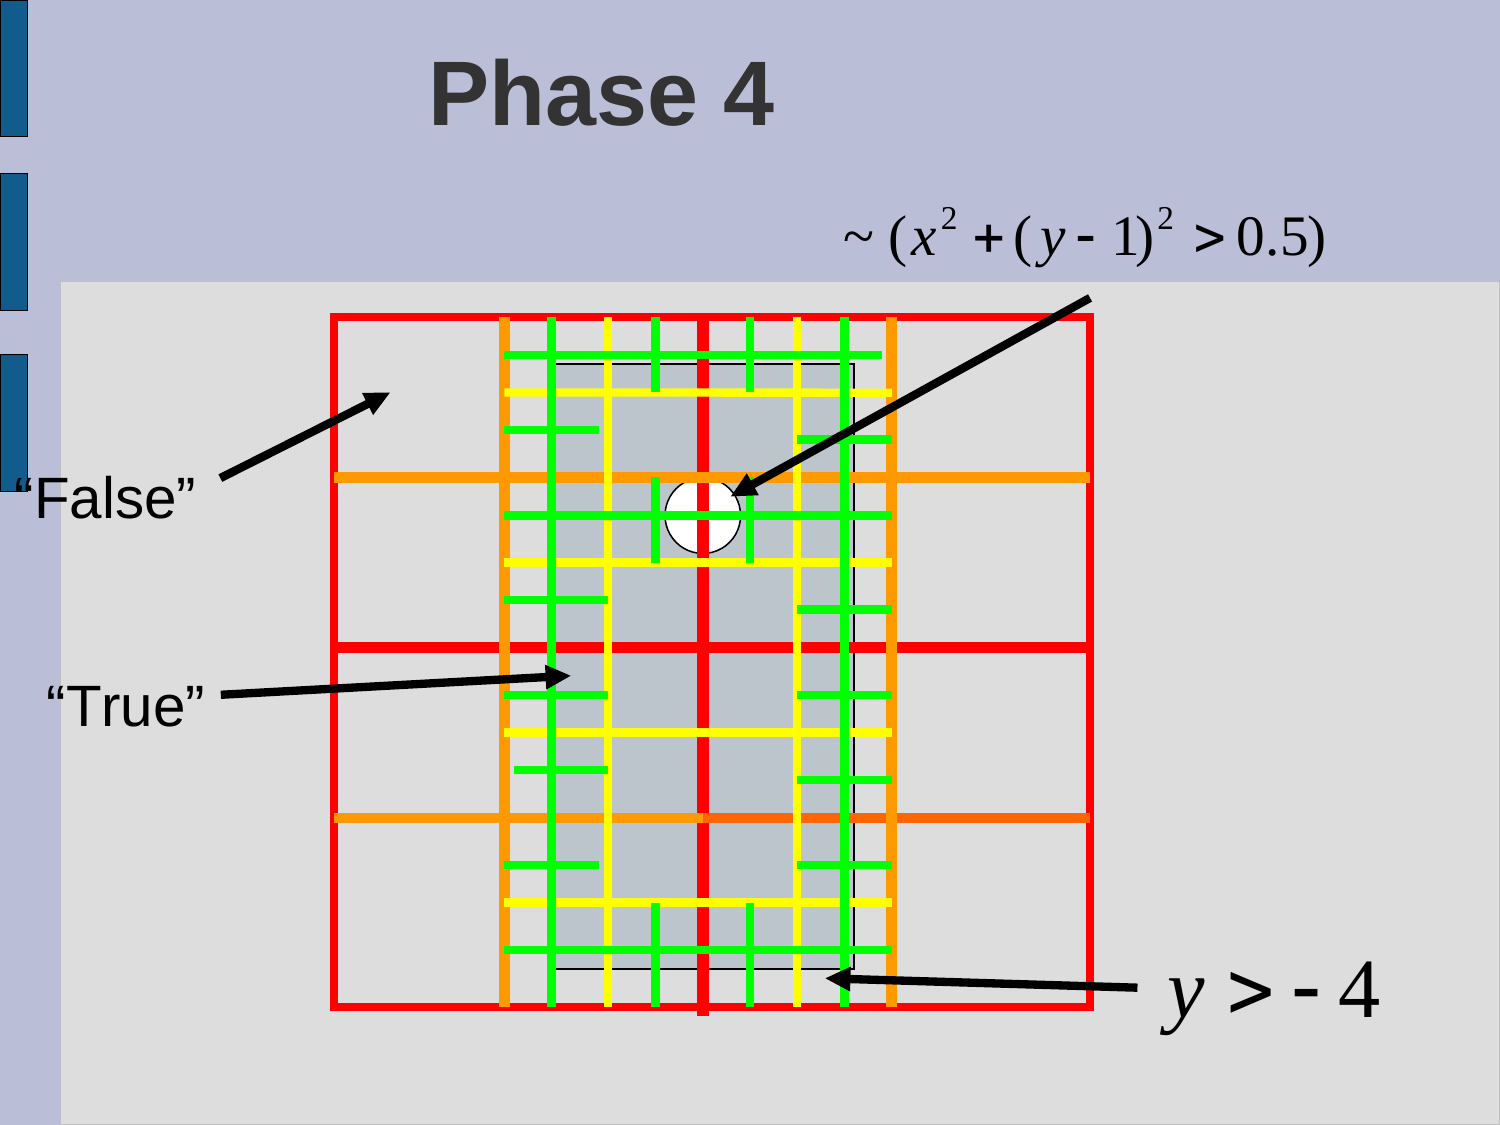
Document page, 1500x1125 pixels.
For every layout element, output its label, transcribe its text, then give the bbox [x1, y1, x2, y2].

text_box [612, 567, 697, 642]
text_box [849, 364, 854, 388]
text_box [849, 737, 854, 776]
text_box [849, 483, 854, 511]
text_box [612, 823, 697, 898]
text_box [709, 397, 793, 472]
text_box [801, 907, 840, 946]
text_box [709, 520, 746, 558]
chart [1146, 940, 1393, 1054]
text_box [709, 907, 746, 946]
text_box [849, 699, 854, 728]
text_box [556, 653, 604, 691]
text_box [556, 397, 604, 472]
text_box [556, 483, 604, 511]
text_box [849, 907, 854, 946]
text_box [709, 737, 793, 813]
text_box [801, 444, 815, 452]
text_box “True” [31, 666, 259, 747]
text_box [709, 364, 746, 388]
text_box [754, 520, 793, 558]
text_box “False” [0, 458, 227, 540]
text_box [801, 567, 840, 605]
text_box [801, 520, 840, 558]
text_box [754, 364, 793, 388]
text_box [660, 520, 697, 558]
text_box [556, 364, 604, 388]
text_box [660, 483, 697, 511]
text_box [556, 954, 604, 970]
text_box [556, 737, 604, 766]
text_box [849, 823, 854, 861]
text_box [801, 737, 840, 776]
text_box [801, 869, 840, 898]
text_box [849, 954, 854, 970]
text_box [709, 954, 746, 970]
text_box [849, 520, 854, 558]
text_box [556, 823, 604, 898]
text_box [612, 397, 697, 472]
text_box [801, 699, 840, 728]
text_box [709, 567, 793, 642]
text_box [612, 907, 651, 946]
text_box [801, 397, 840, 435]
text_box [754, 483, 793, 511]
text_box [801, 954, 840, 970]
text_box [801, 483, 840, 511]
text_box [556, 699, 604, 728]
text_box [801, 444, 840, 472]
text_box [801, 653, 840, 691]
chart [835, 193, 1336, 280]
text_box [612, 520, 651, 558]
text_box [801, 823, 840, 861]
text_box [612, 737, 697, 813]
text_box [660, 954, 697, 970]
text_box [612, 483, 651, 511]
text_box [849, 614, 854, 642]
text_box [801, 784, 840, 813]
text_box [709, 483, 746, 511]
text_box [709, 653, 793, 728]
text_box [660, 907, 697, 946]
text_box [612, 653, 697, 728]
text_box [849, 567, 854, 605]
text_box [709, 823, 793, 898]
text_box [556, 604, 604, 642]
title Phase 4 [0, 0, 1204, 188]
text_box [556, 907, 604, 946]
text_box [849, 869, 854, 898]
text_box [612, 954, 651, 970]
text_box [660, 364, 697, 388]
text_box [556, 520, 604, 558]
text_box [556, 567, 604, 596]
text_box [754, 907, 793, 946]
text_box [612, 364, 651, 388]
text_box [556, 774, 604, 813]
text_box [801, 614, 840, 642]
text_box [754, 954, 793, 970]
text_box [849, 784, 854, 813]
text_box [849, 397, 854, 425]
text_box [801, 364, 840, 388]
text_box [849, 653, 854, 691]
text_box [849, 444, 854, 472]
